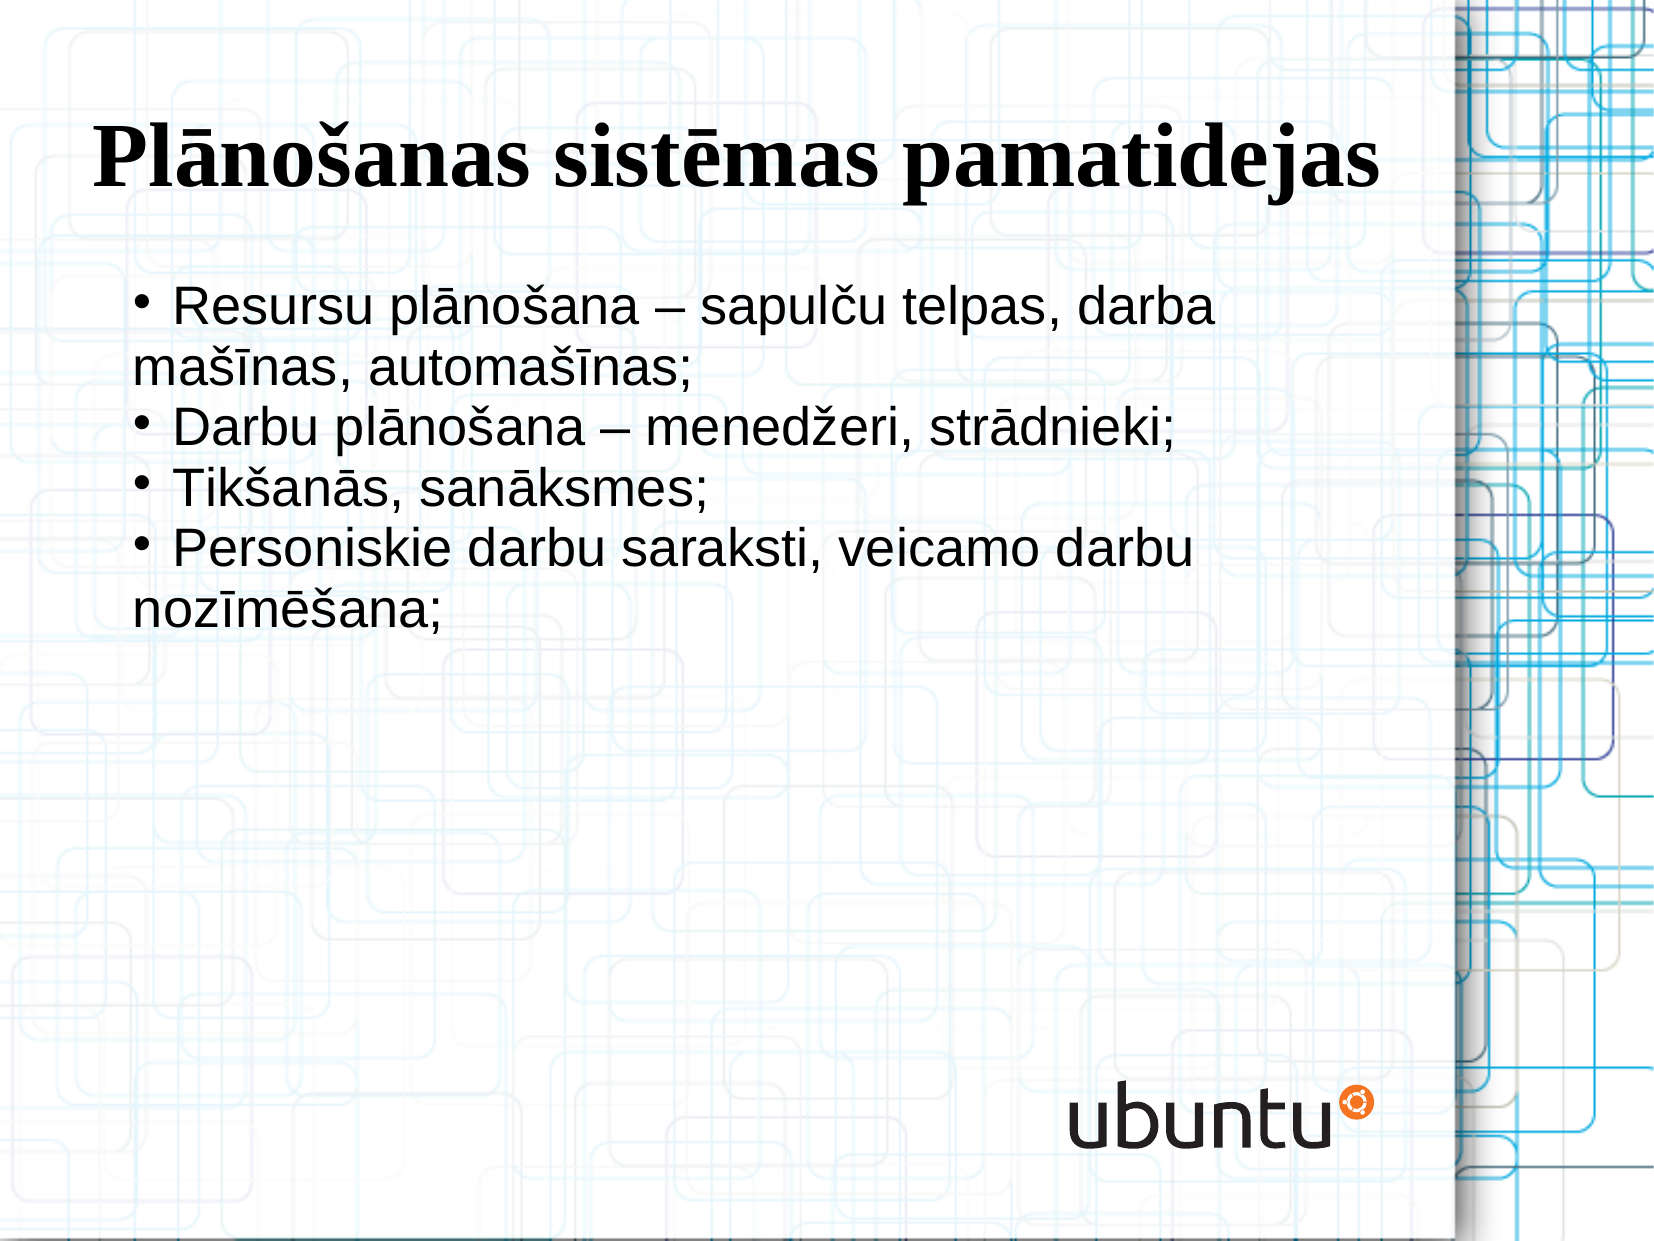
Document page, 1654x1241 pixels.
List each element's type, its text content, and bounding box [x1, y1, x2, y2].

text_box Resursu plānošana – sapulču telpas, darba mašīnas, automašīnas; Darbu plānošana – menedžeri, strādnieki; Tikšanās, sanāksmes; Personiskie darbu saraksti, veicamo darbu nozīmēšana; [118, 265, 1389, 916]
title Plānošanas sistēmas pamatidejas [59, 56, 1418, 249]
picture [0, 0, 1654, 1241]
